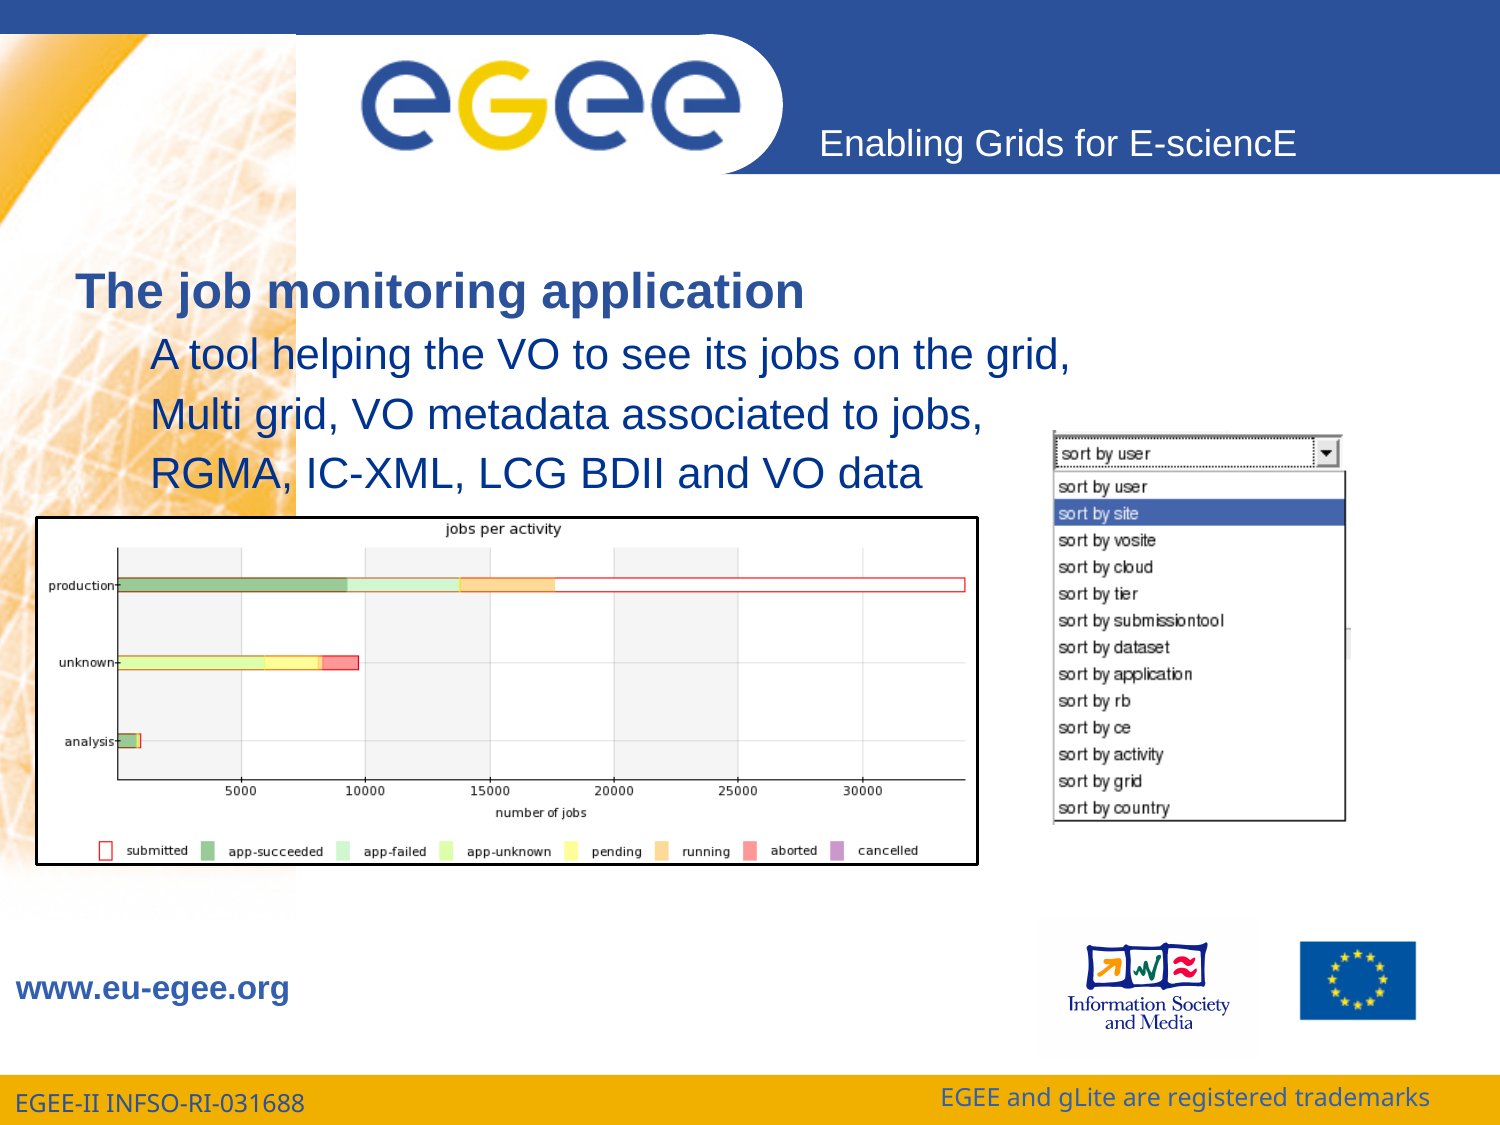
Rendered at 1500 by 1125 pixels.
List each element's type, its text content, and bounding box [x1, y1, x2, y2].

picture [1291, 991, 1424, 1028]
list The job monitoring application A tool helping the VO to see its jobs on the grid, Multi grid, VO metadata associated to jobs, RGMA, IC-XML, LCG BDII and VO data [75, 263, 1425, 991]
picture [355, 56, 748, 154]
picture [1050, 430, 1351, 826]
picture [1038, 991, 1258, 1059]
picture [37, 519, 977, 863]
picture [0, 34, 296, 921]
